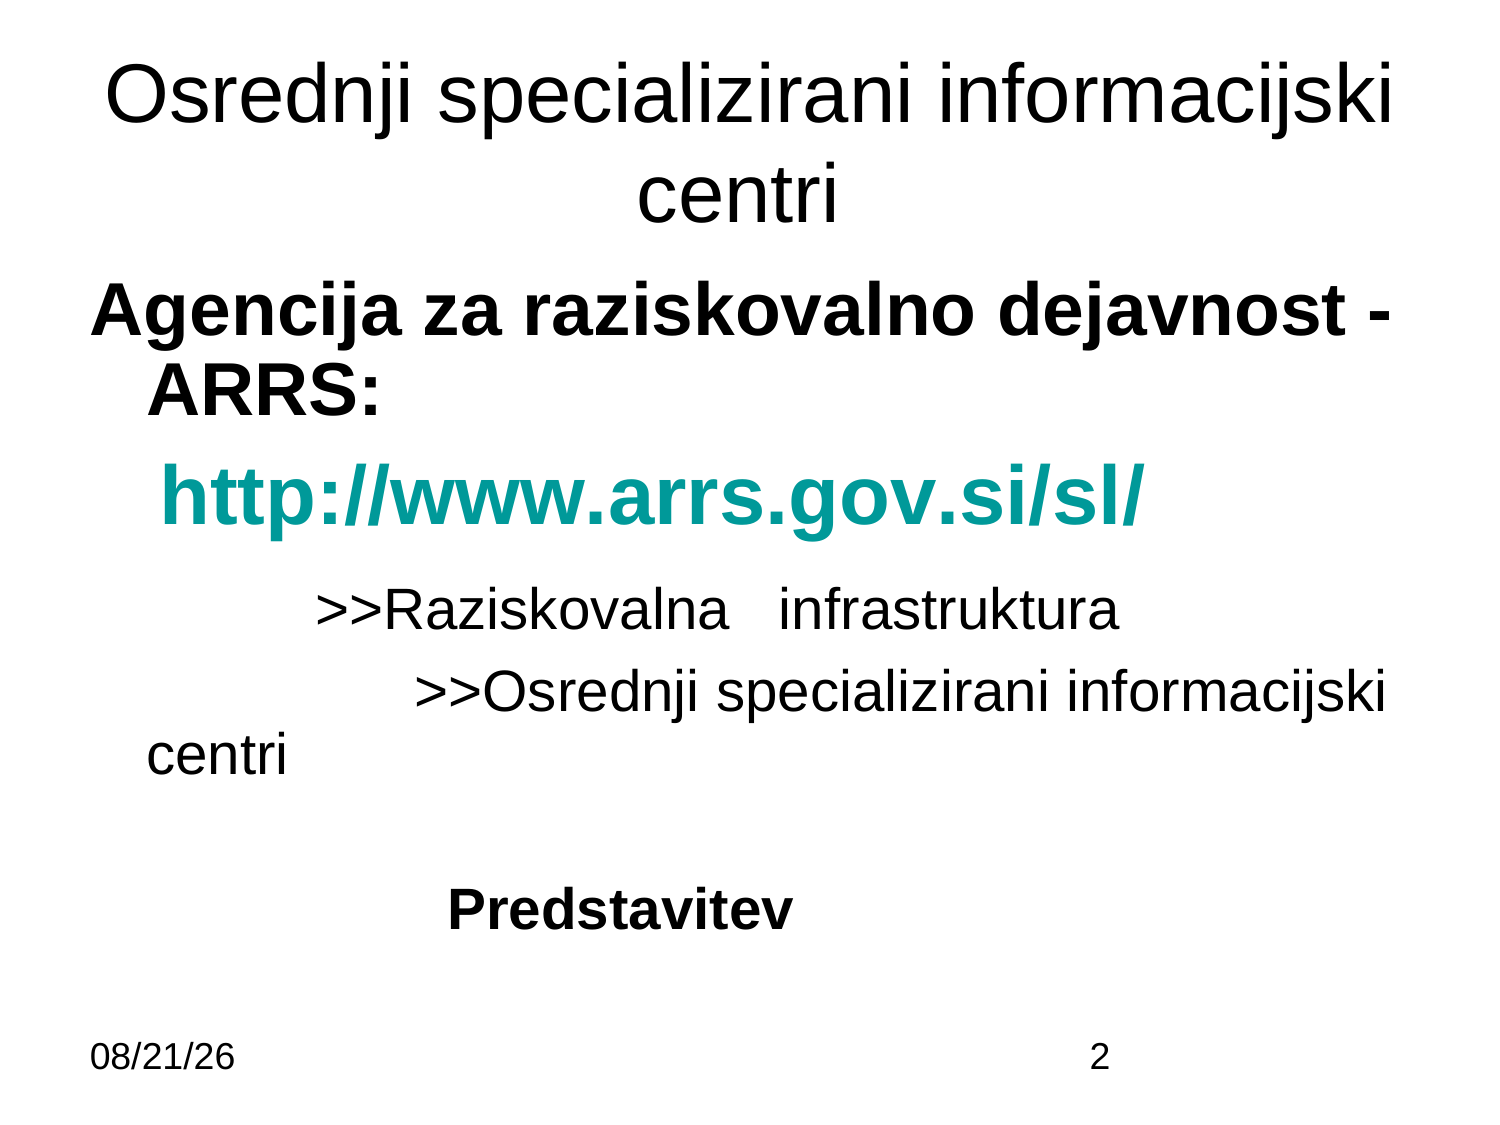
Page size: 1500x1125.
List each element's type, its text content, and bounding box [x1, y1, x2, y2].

list Agencija za raziskovalno dejavnost -ARRS: http://www.arrs.gov.si/sl/ >>Raziskovalna infrastruktura >>Osrednji specializirani informacijski centri Predstavitev [75, 262, 1426, 1030]
title Osrednji specializirani informacijski centri [75, 31, 1426, 247]
